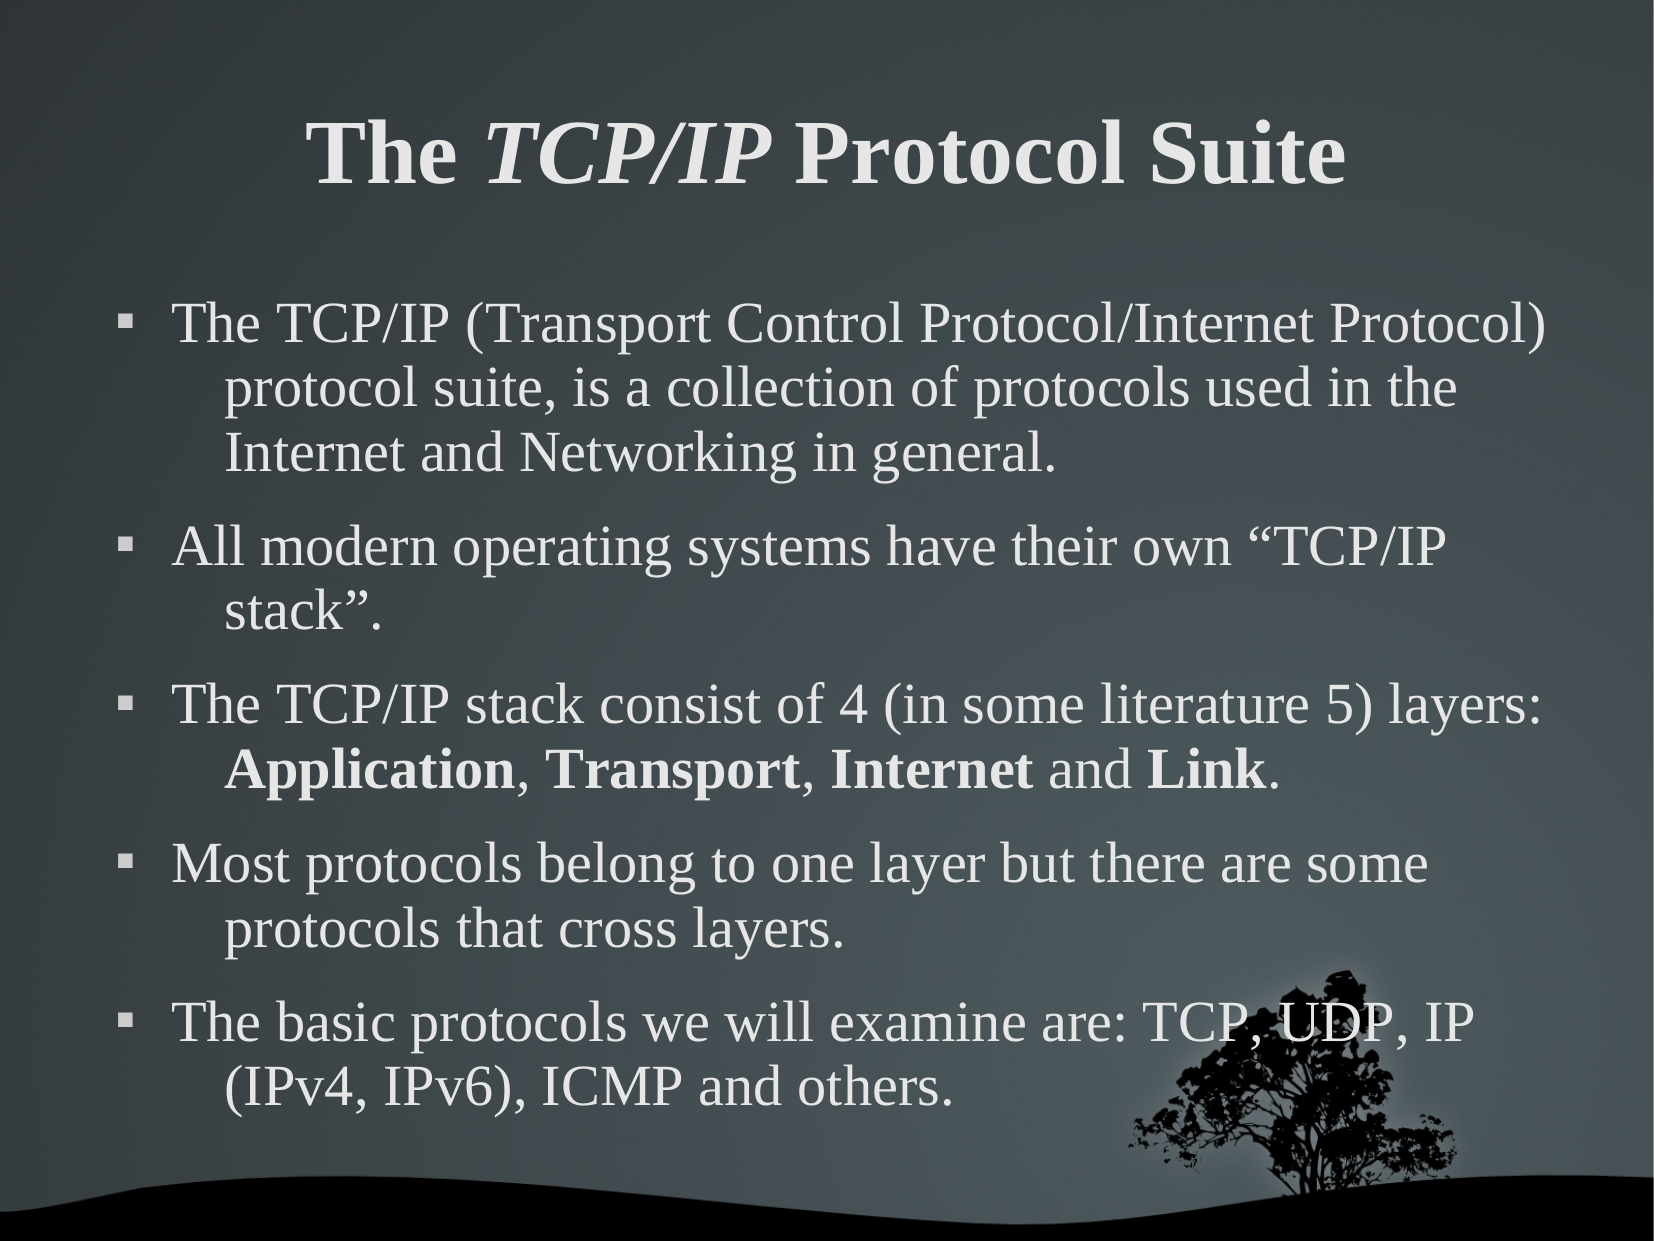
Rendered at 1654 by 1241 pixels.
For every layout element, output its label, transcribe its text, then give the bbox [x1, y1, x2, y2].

list The TCP/IP (Transport Control Protocol/Internet Protocol) protocol suite, is a collection of protocols used in the Internet and Networking in general. All modern operating systems have their own “TCP/IP stack”. The TCP/IP stack consist of 4 (in some literature 5) layers: Application, Transport, Internet and Link. Most protocols belong to one layer but there are some protocols that cross layers. The basic protocols we will examine are: TCP, UDP, IP (IPv4, IPv6), ICMP and others. [82, 290, 1571, 1119]
picture [0, 0, 1654, 1241]
title The TCP/IP Protocol Suite [82, 49, 1571, 257]
